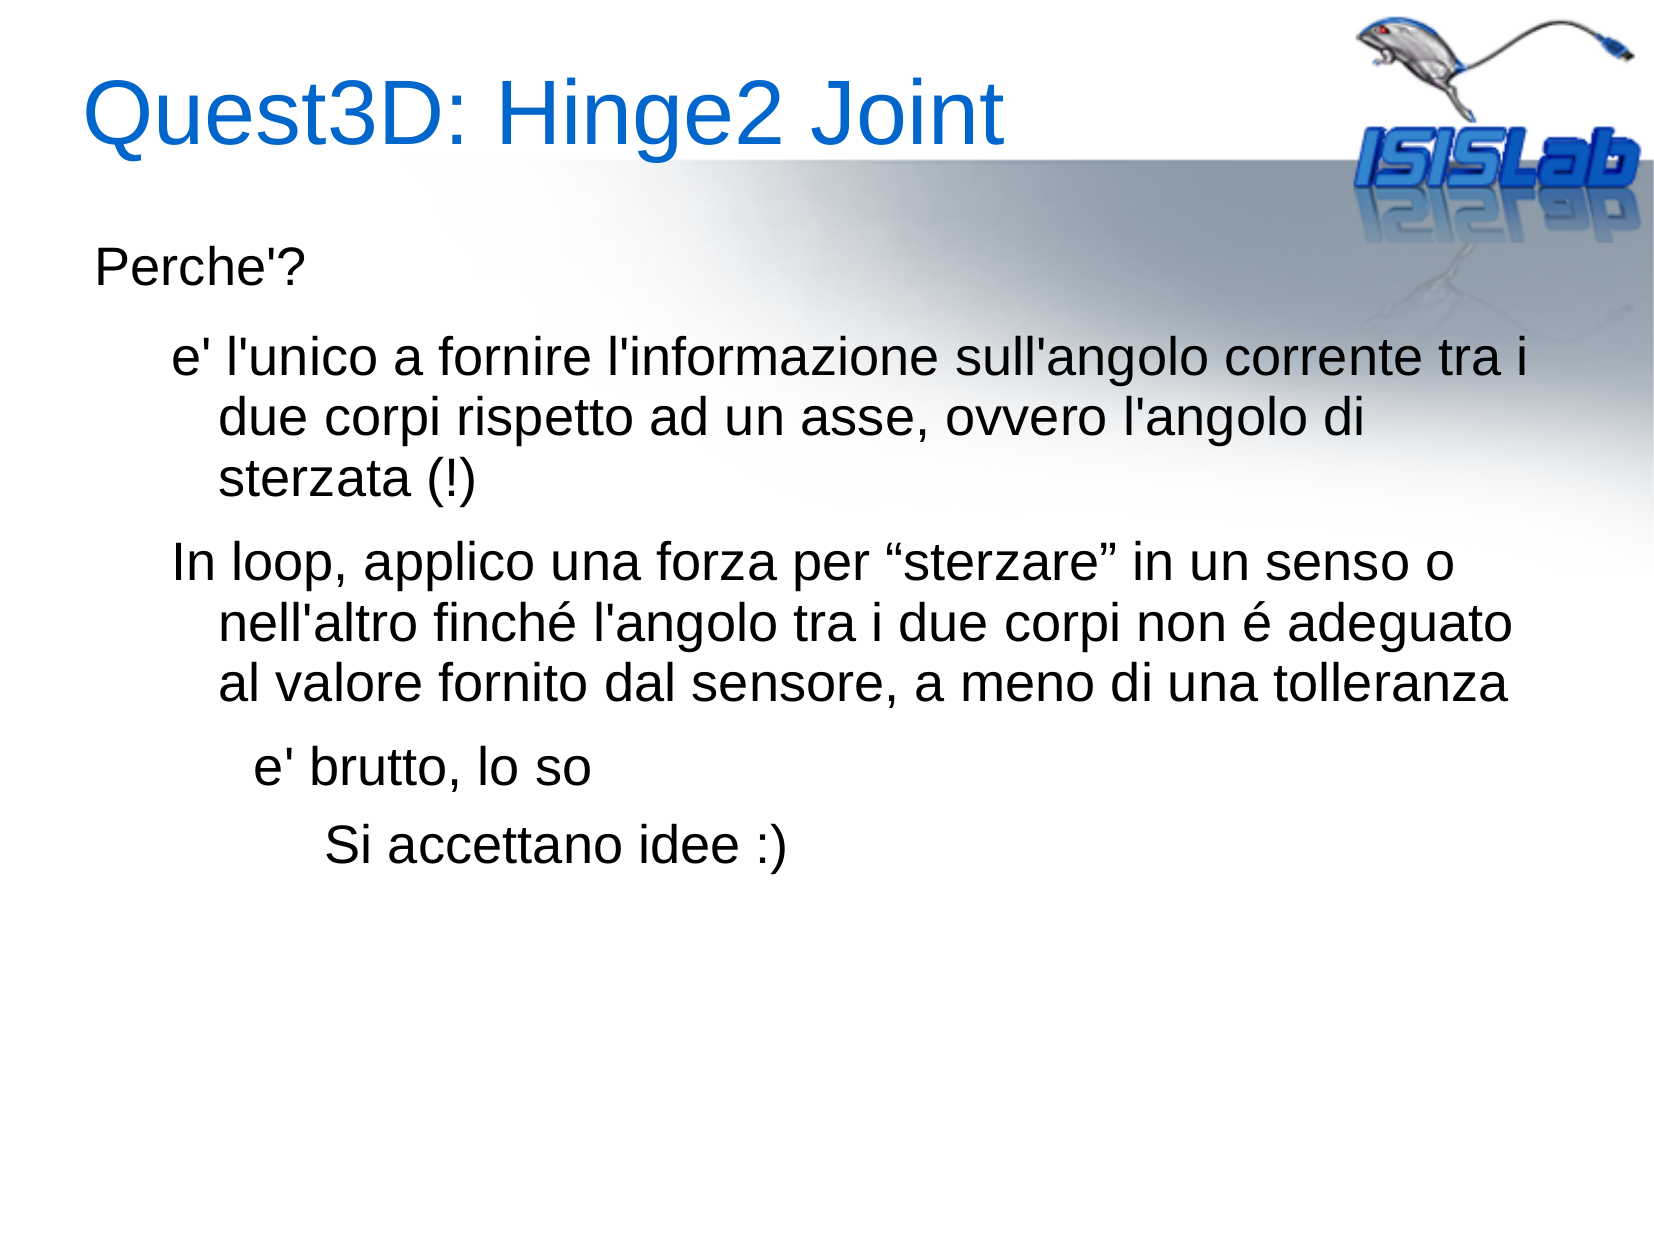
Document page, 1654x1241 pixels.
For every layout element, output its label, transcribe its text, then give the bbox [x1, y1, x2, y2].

picture [0, 0, 1654, 1241]
title Quest3D: Hinge2 Joint [82, 49, 1571, 178]
list Perche'? e' l'unico a fornire l'informazione sull'angolo corrente tra i due corpi rispetto ad un asse, ovvero l'angolo di sterzata (!) In loop, applico una forza per “sterzare” in un senso o nell'altro finché l'angolo tra i due corpi non é adeguato al valore fornito dal sensore, a meno di una tolleranza e' brutto, lo so Si accettano idee :) [76, 236, 1565, 1040]
